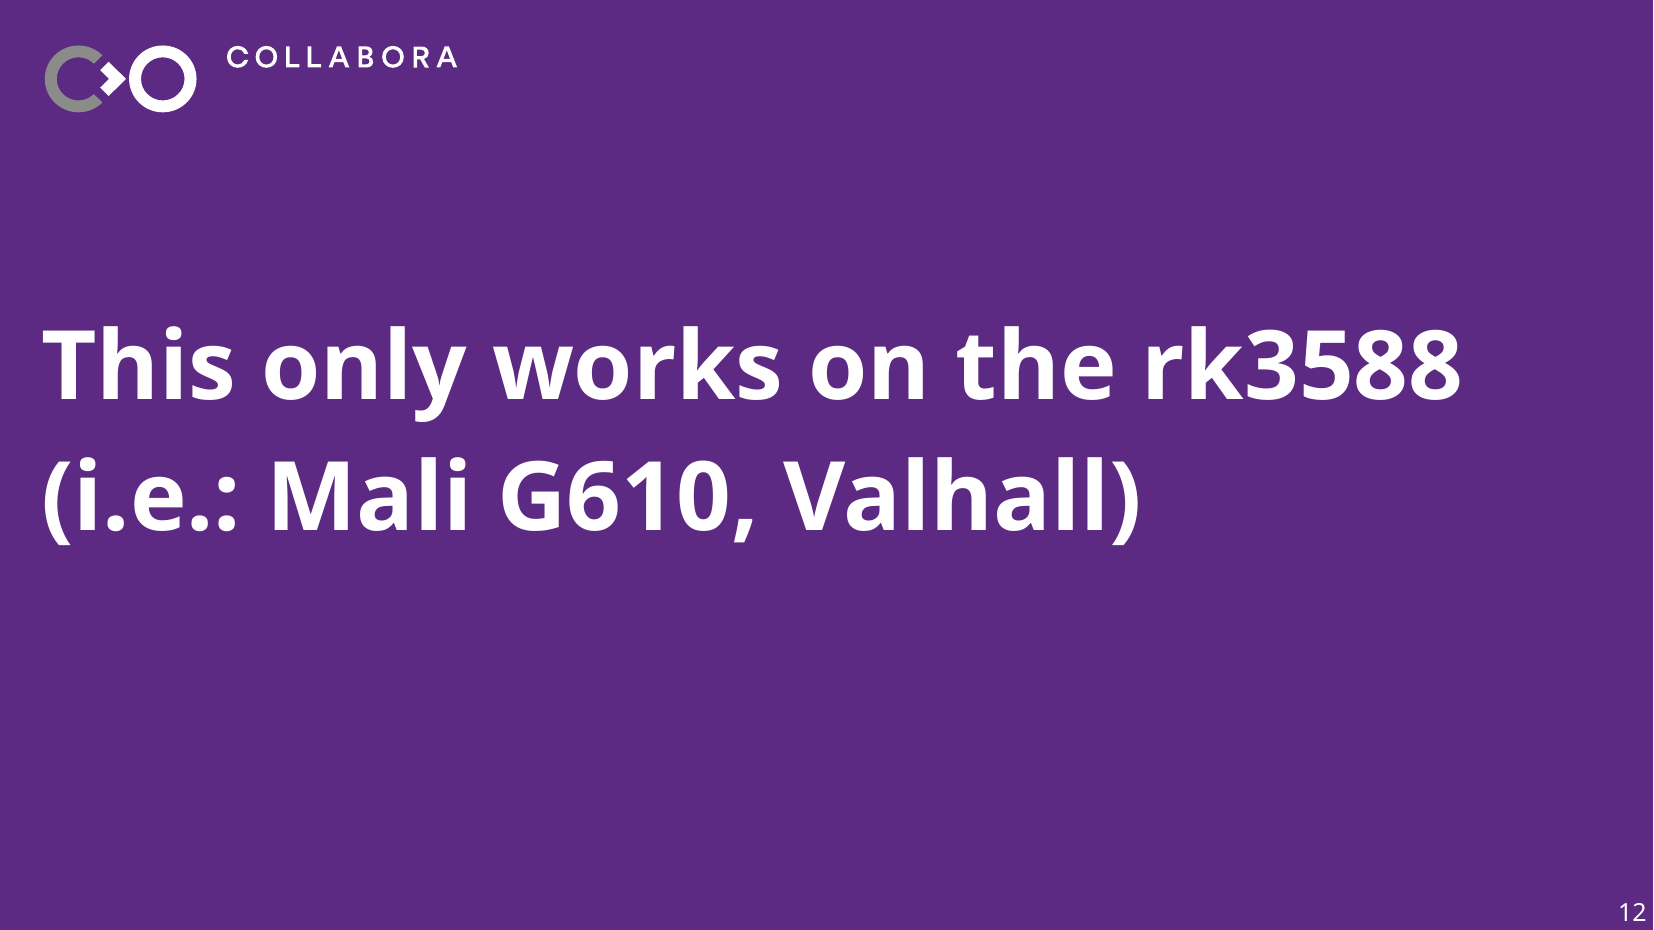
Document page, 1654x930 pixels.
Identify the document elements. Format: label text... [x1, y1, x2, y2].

title This only works on the rk3588 (i.e.: Mali G610, Valhall) [41, 315, 1529, 541]
